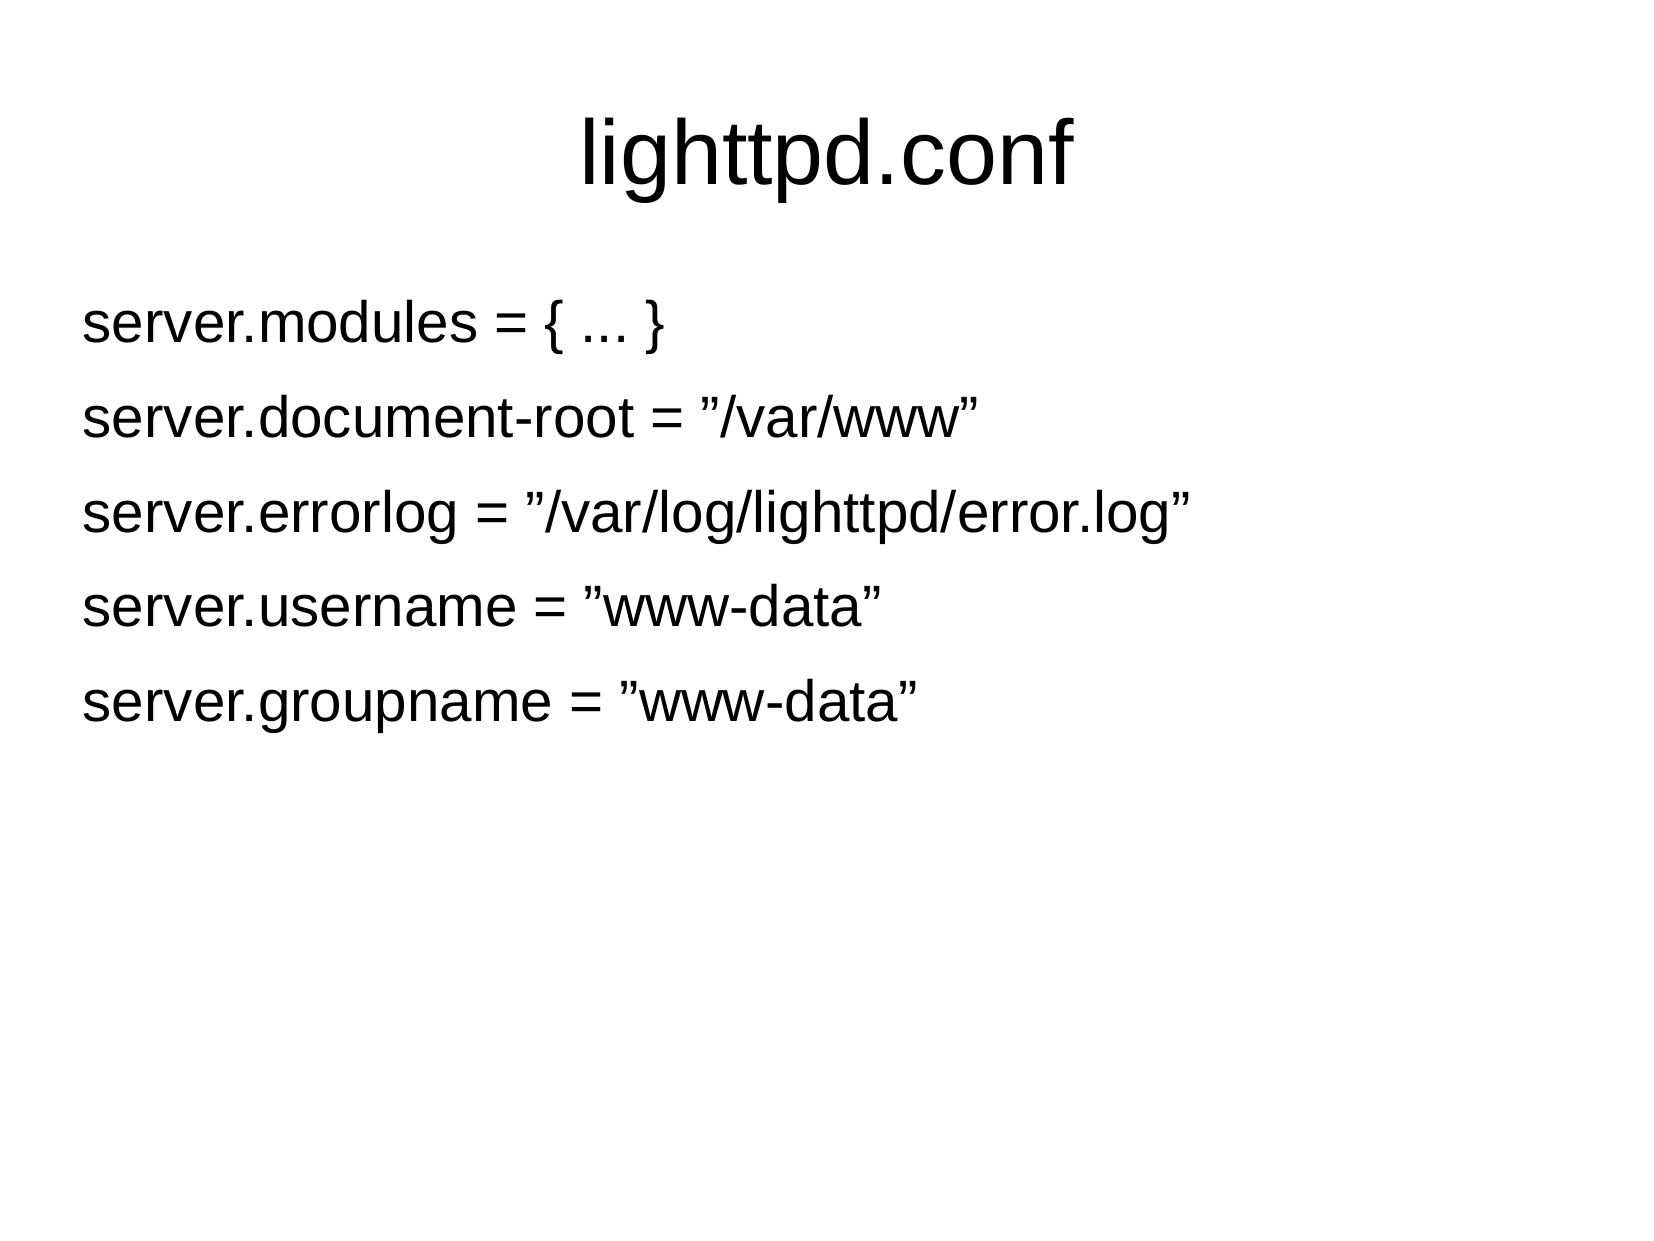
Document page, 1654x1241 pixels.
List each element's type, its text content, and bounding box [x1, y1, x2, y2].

list server.modules = { ... } server.document-root = ”/var/www” server.errorlog = ”/var/log/lighttpd/error.log” server.username = ”www-data” server.groupname = ”www-data” [82, 290, 1571, 1010]
title lighttpd.conf [82, 49, 1571, 257]
